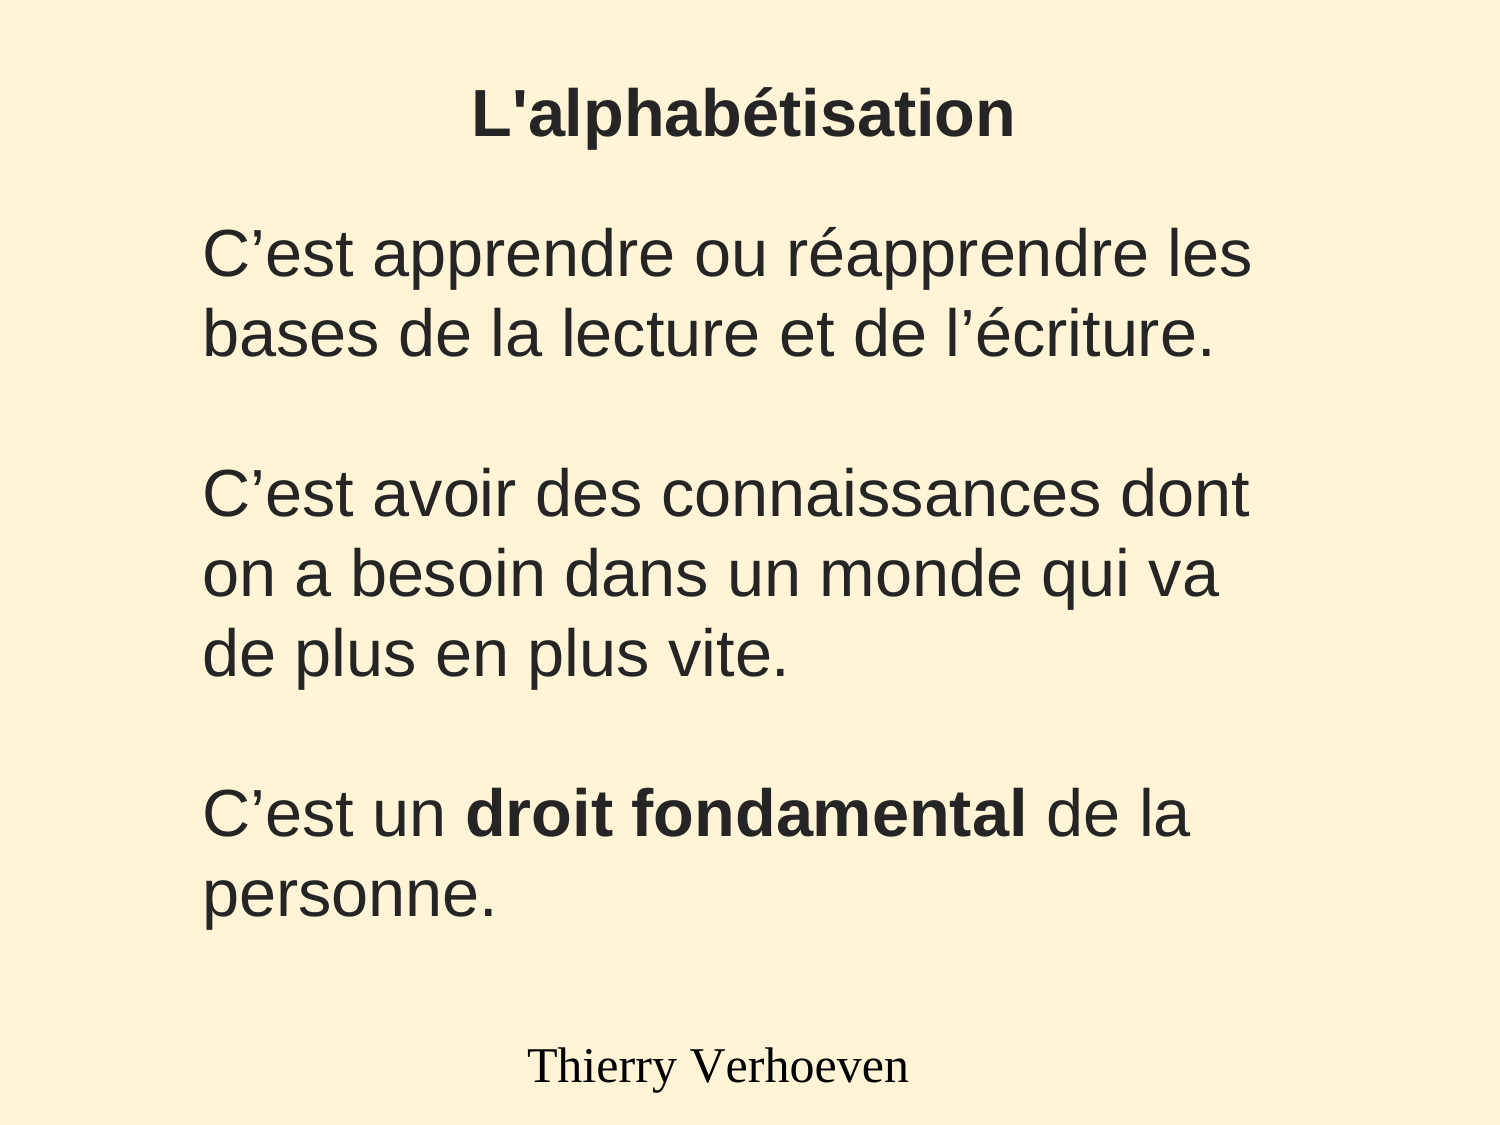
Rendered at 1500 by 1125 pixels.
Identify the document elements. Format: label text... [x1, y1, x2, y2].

text_box L'alphabétisation C’est apprendre ou réapprendre les bases de la lecture et de l’écriture. C’est avoir des connaissances dont on a besoin dans un monde qui va de plus en plus vite. C’est un droit fondamental de la personne. [187, 62, 1320, 938]
